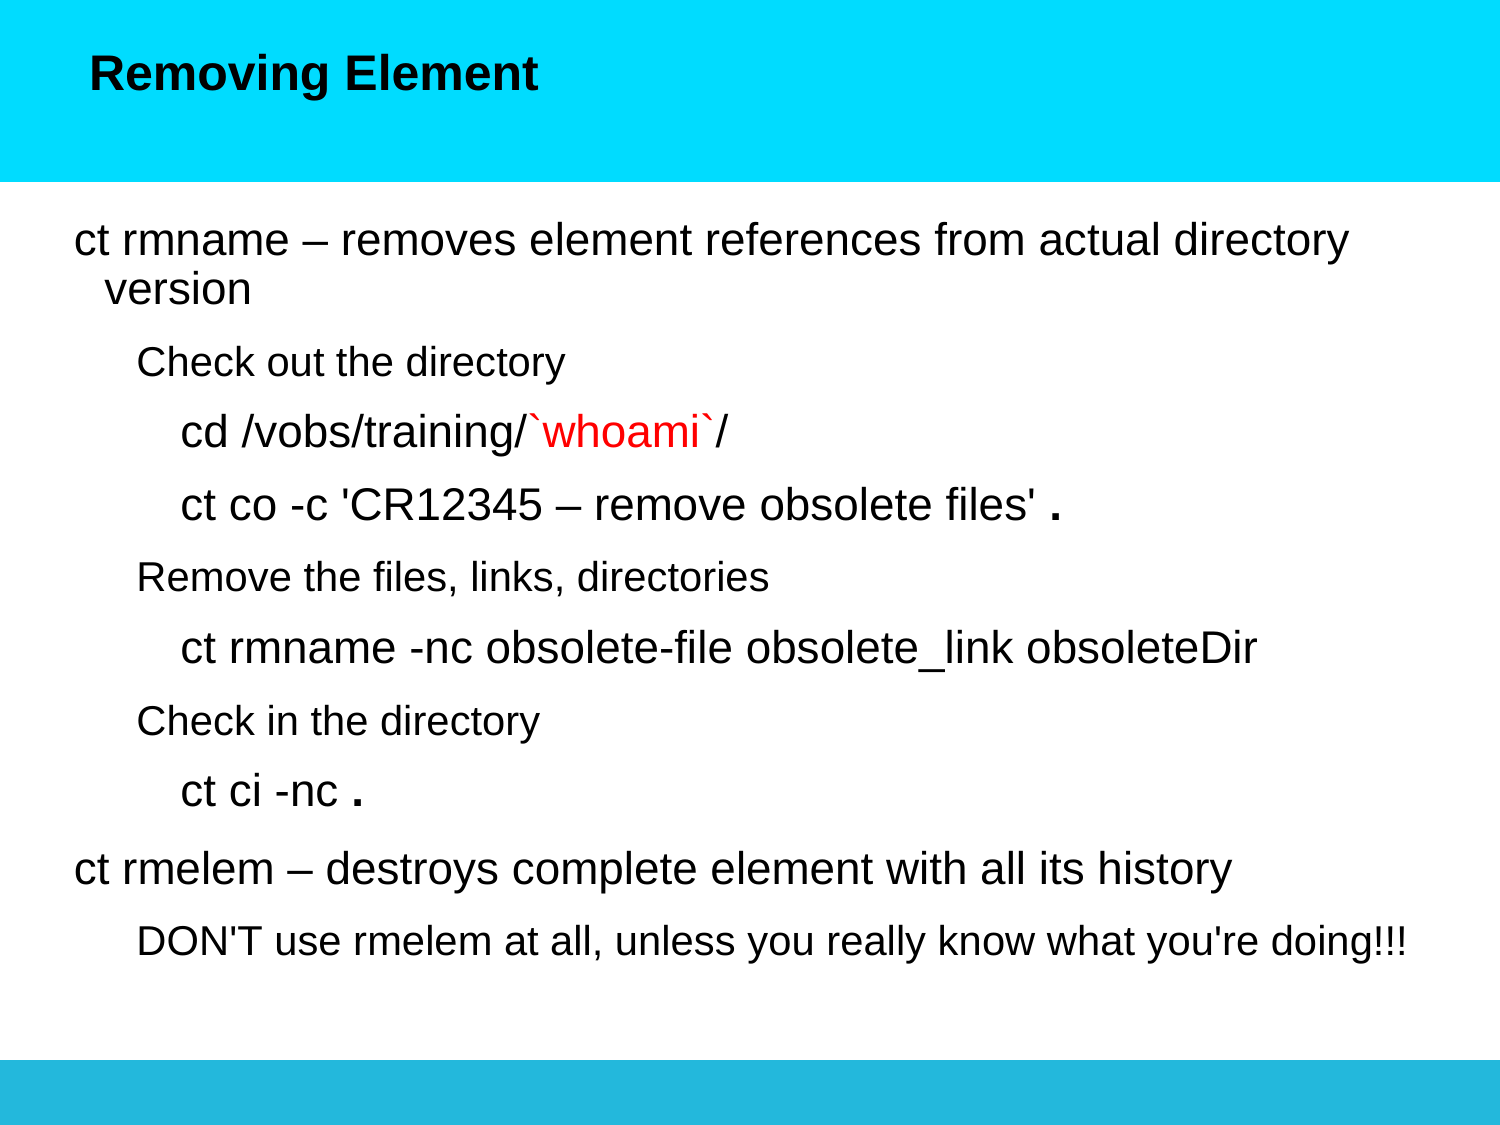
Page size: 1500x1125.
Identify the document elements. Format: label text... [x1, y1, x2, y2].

title Removing Element [74, 17, 1026, 125]
list ct rmname – removes element references from actual directory version Check out the directory cd /vobs/training/`whoami`/ ct co -c 'CR12345 – remove obsolete files' . Remove the files, links, directories ct rmname -nc obsolete-file obsolete_link obsoleteDir Check in the directory ct ci -nc . ct rmelem – destroys complete element with all its history DON'T use rmelem at all, unless you really know what you're doing!!! [59, 208, 1486, 1025]
picture [0, 182, 1500, 1060]
